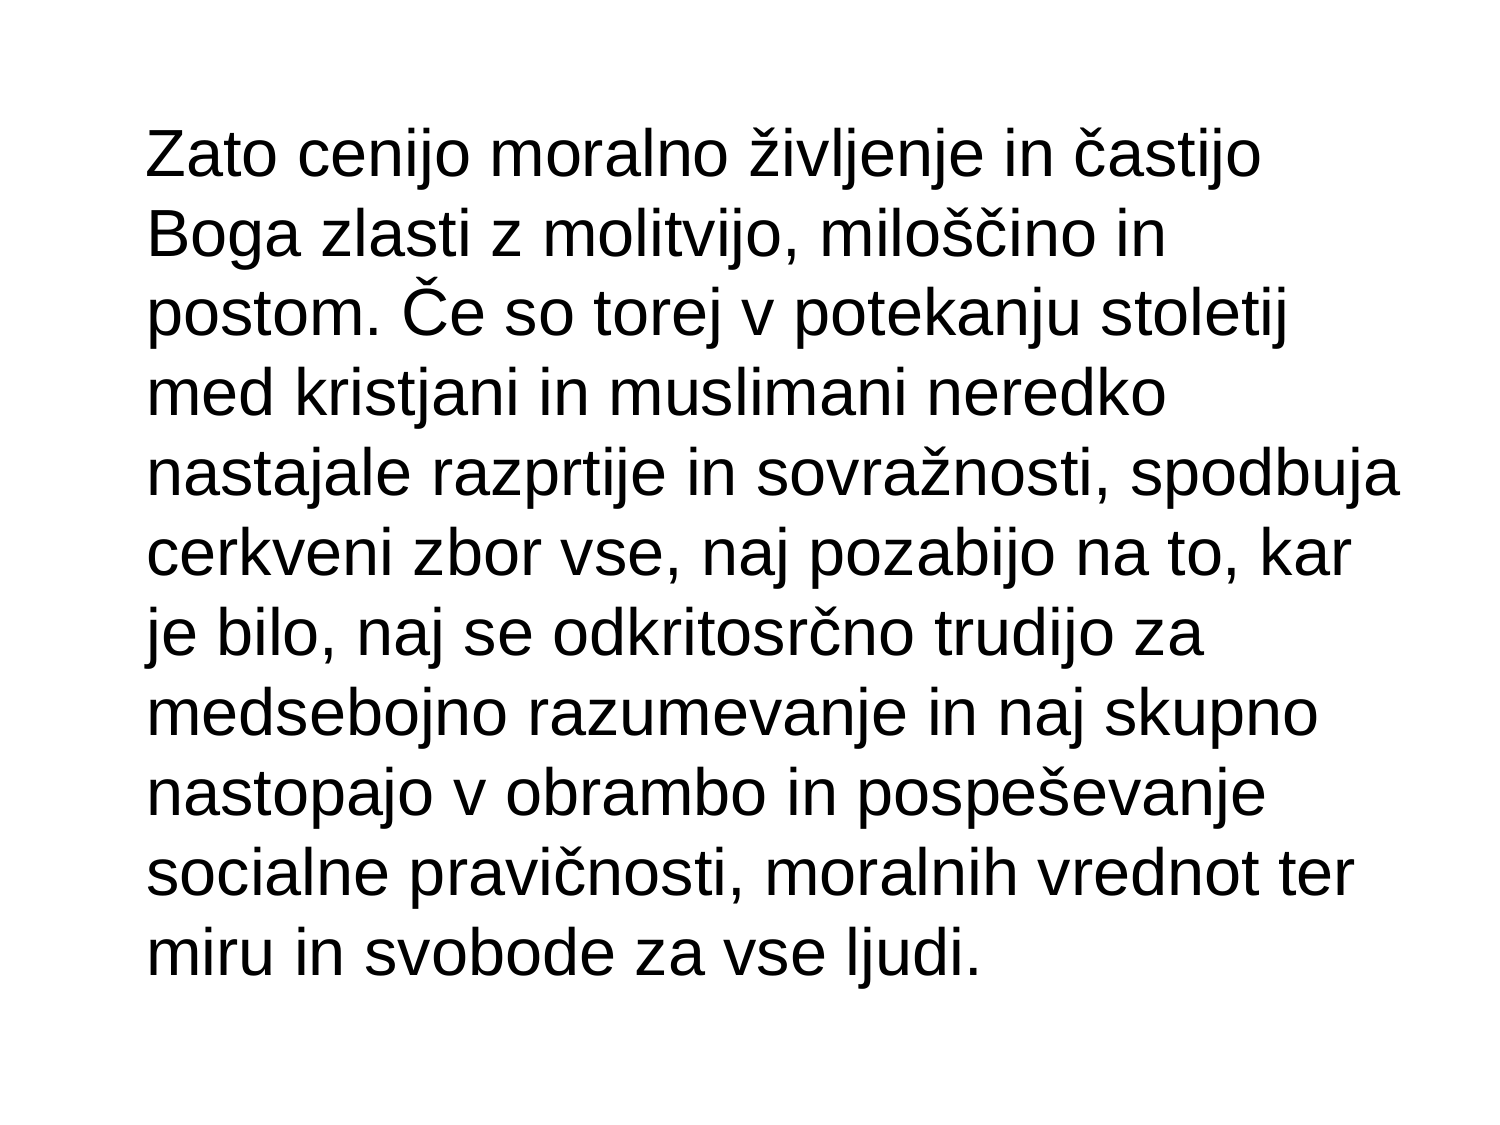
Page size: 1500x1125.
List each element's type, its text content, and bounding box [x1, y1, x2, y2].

list Zato cenijo moralno življenje in častijo Boga zlasti z molitvijo, miloščino in postom. Če so torej v potekanju stoletij med kristjani in muslimani neredko nastajale razprtije in sovražnosti, spodbuja cerkveni zbor vse, naj pozabijo na to, kar je bilo, naj se odkritosrčno trudijo za medsebojno razumevanje in naj skupno nastopajo v obrambo in pospeševanje socialne pravičnosti, moralnih vrednot ter miru in svobode za vse ljudi. [75, 101, 1425, 1005]
